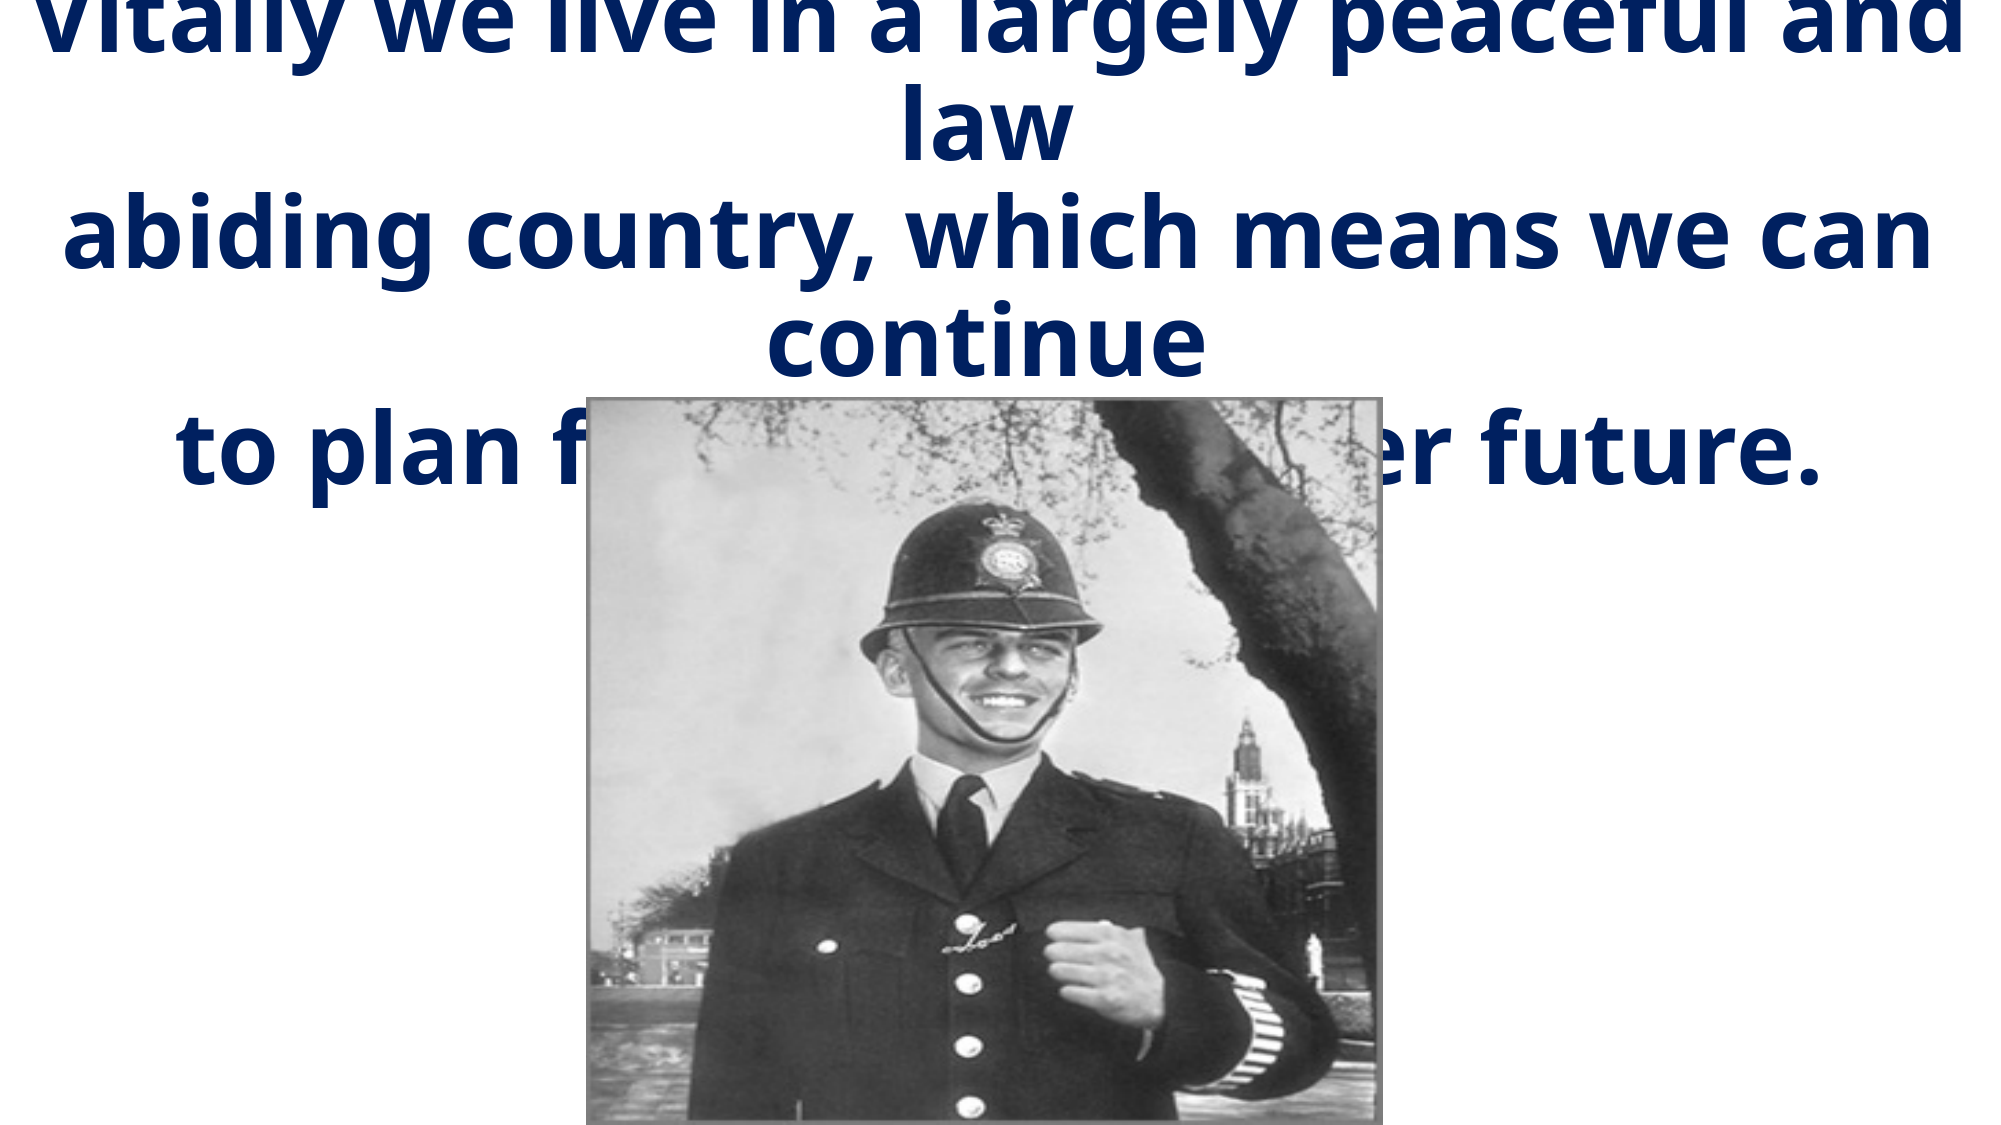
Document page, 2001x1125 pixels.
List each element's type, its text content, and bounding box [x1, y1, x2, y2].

picture [586, 397, 1383, 1125]
title Vitally we live in a largely peaceful and law abiding country, which means we can continue to plan for an even better future. [0, 0, 2000, 850]
